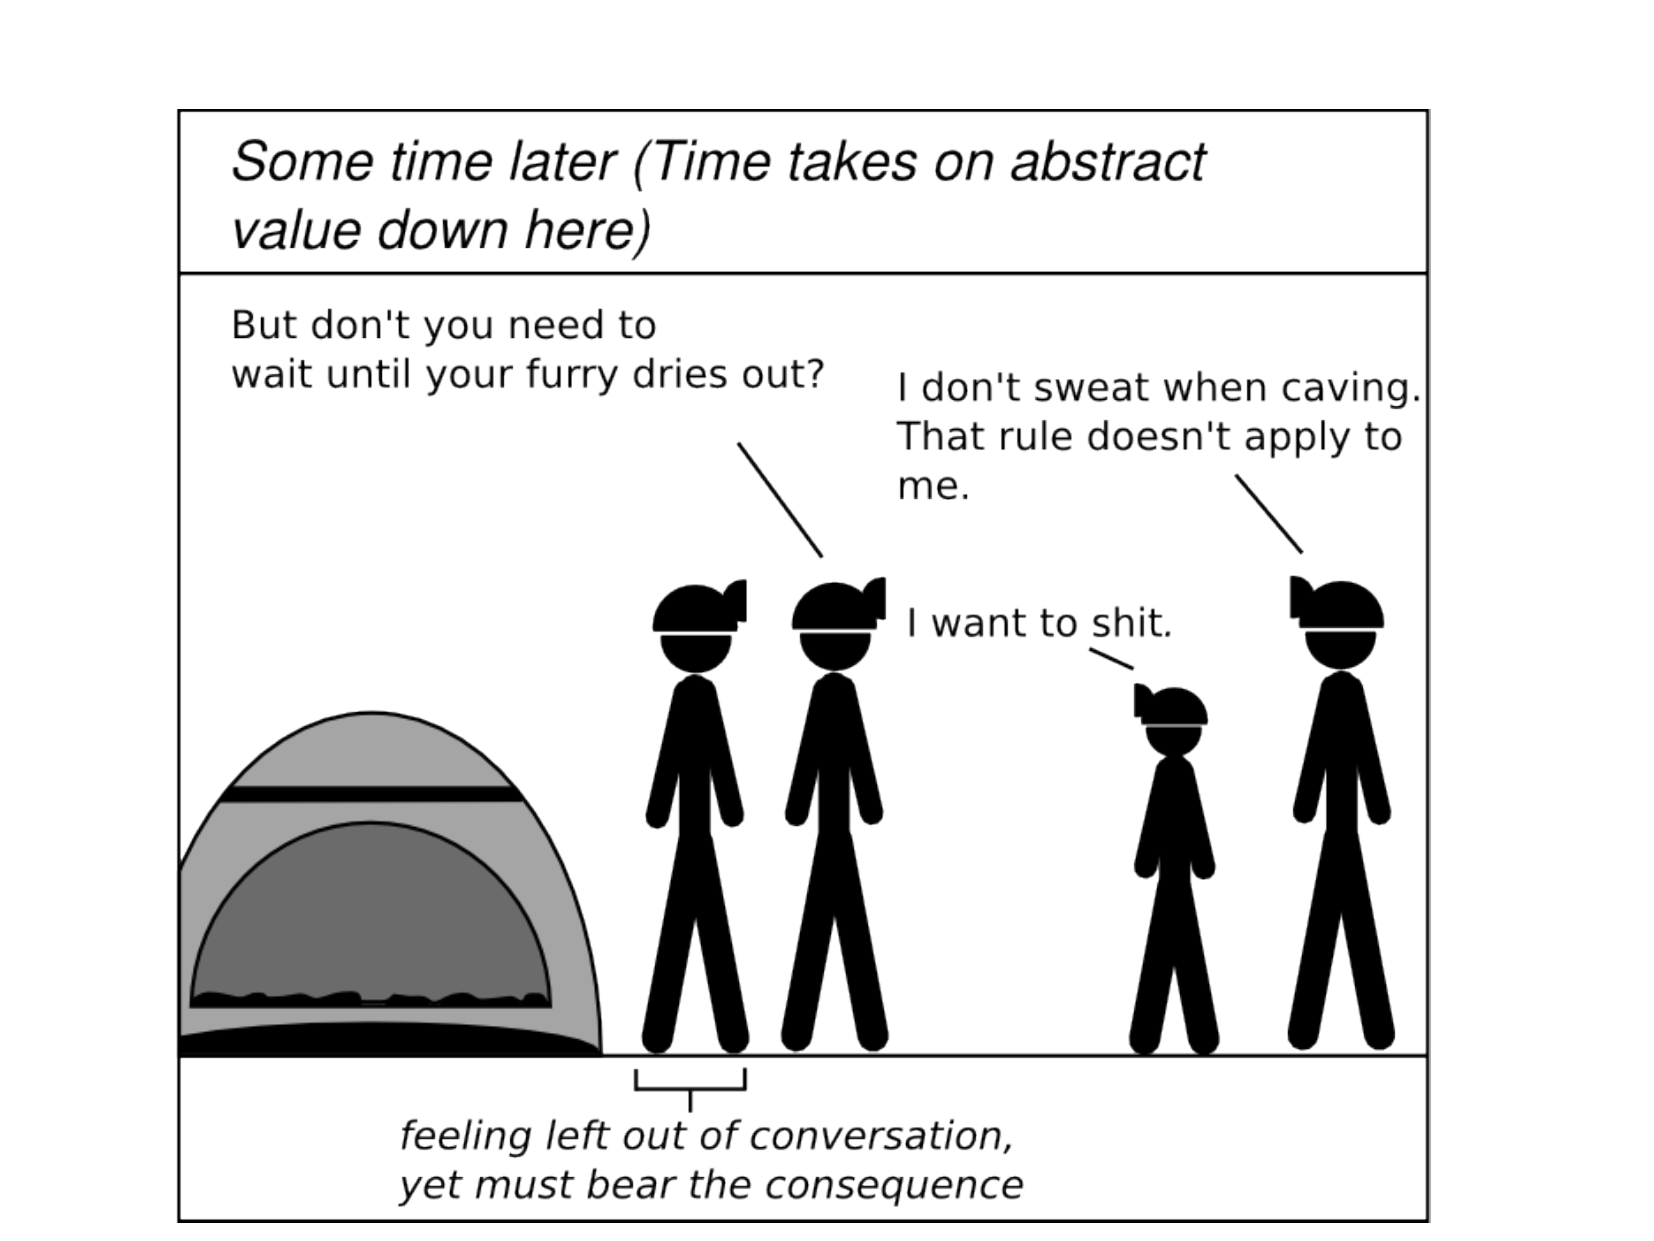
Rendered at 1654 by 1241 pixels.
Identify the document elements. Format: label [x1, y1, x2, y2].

picture [176, 109, 1431, 1223]
